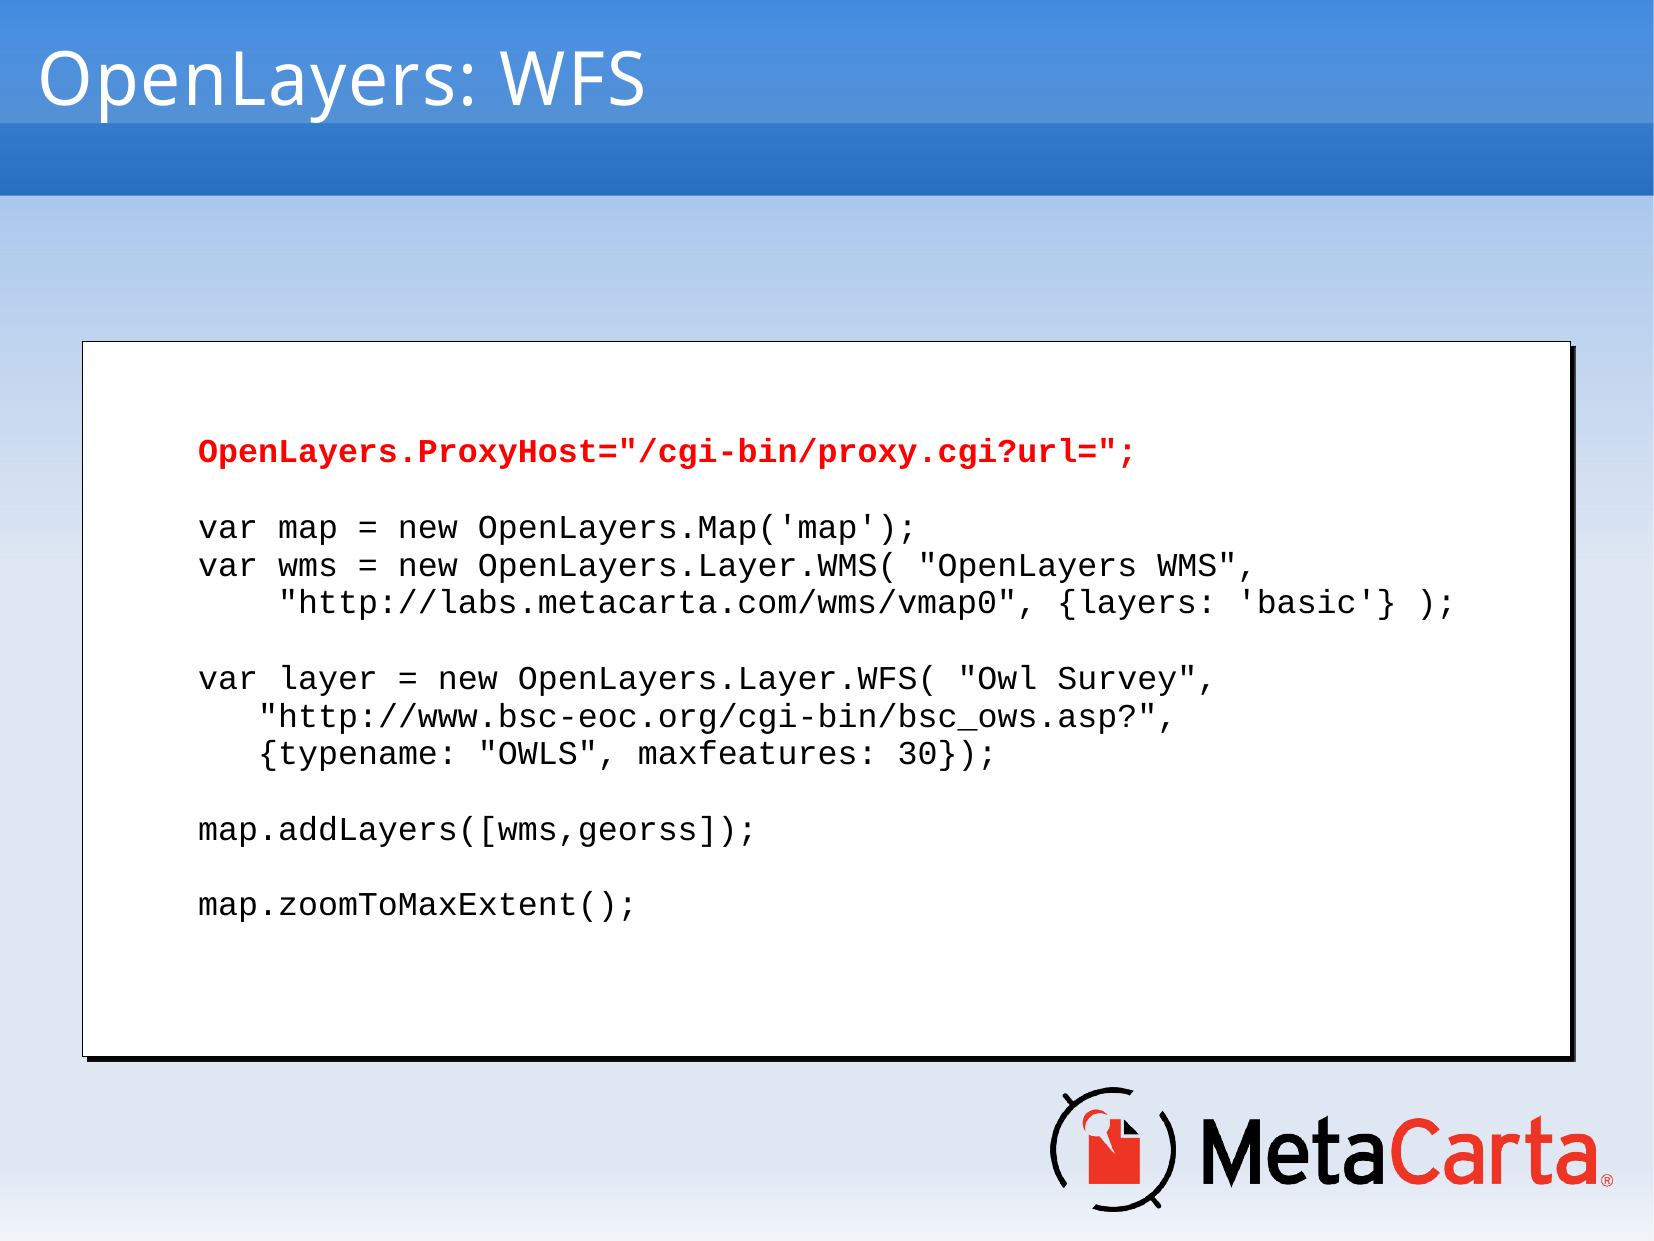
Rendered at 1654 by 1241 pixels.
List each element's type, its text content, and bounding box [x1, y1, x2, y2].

subtitle OpenLayers.ProxyHost="/cgi-bin/proxy.cgi?url="; var map = new OpenLayers.Map('map'); var wms = new OpenLayers.Layer.WMS( "OpenLayers WMS", "http://labs.metacarta.com/wms/vmap0", {layers: 'basic'} ); var layer = new OpenLayers.Layer.WFS( "Owl Survey", "http://www.bsc-eoc.org/cgi-bin/bsc_ows.asp?", {typename: "OWLS", maxfeatures: 30}); map.addLayers([wms,georss]); map.zoomToMaxExtent(); [82, 341, 1571, 1057]
picture [0, 0, 1654, 1241]
title OpenLayers: WFS [37, 2, 1463, 151]
